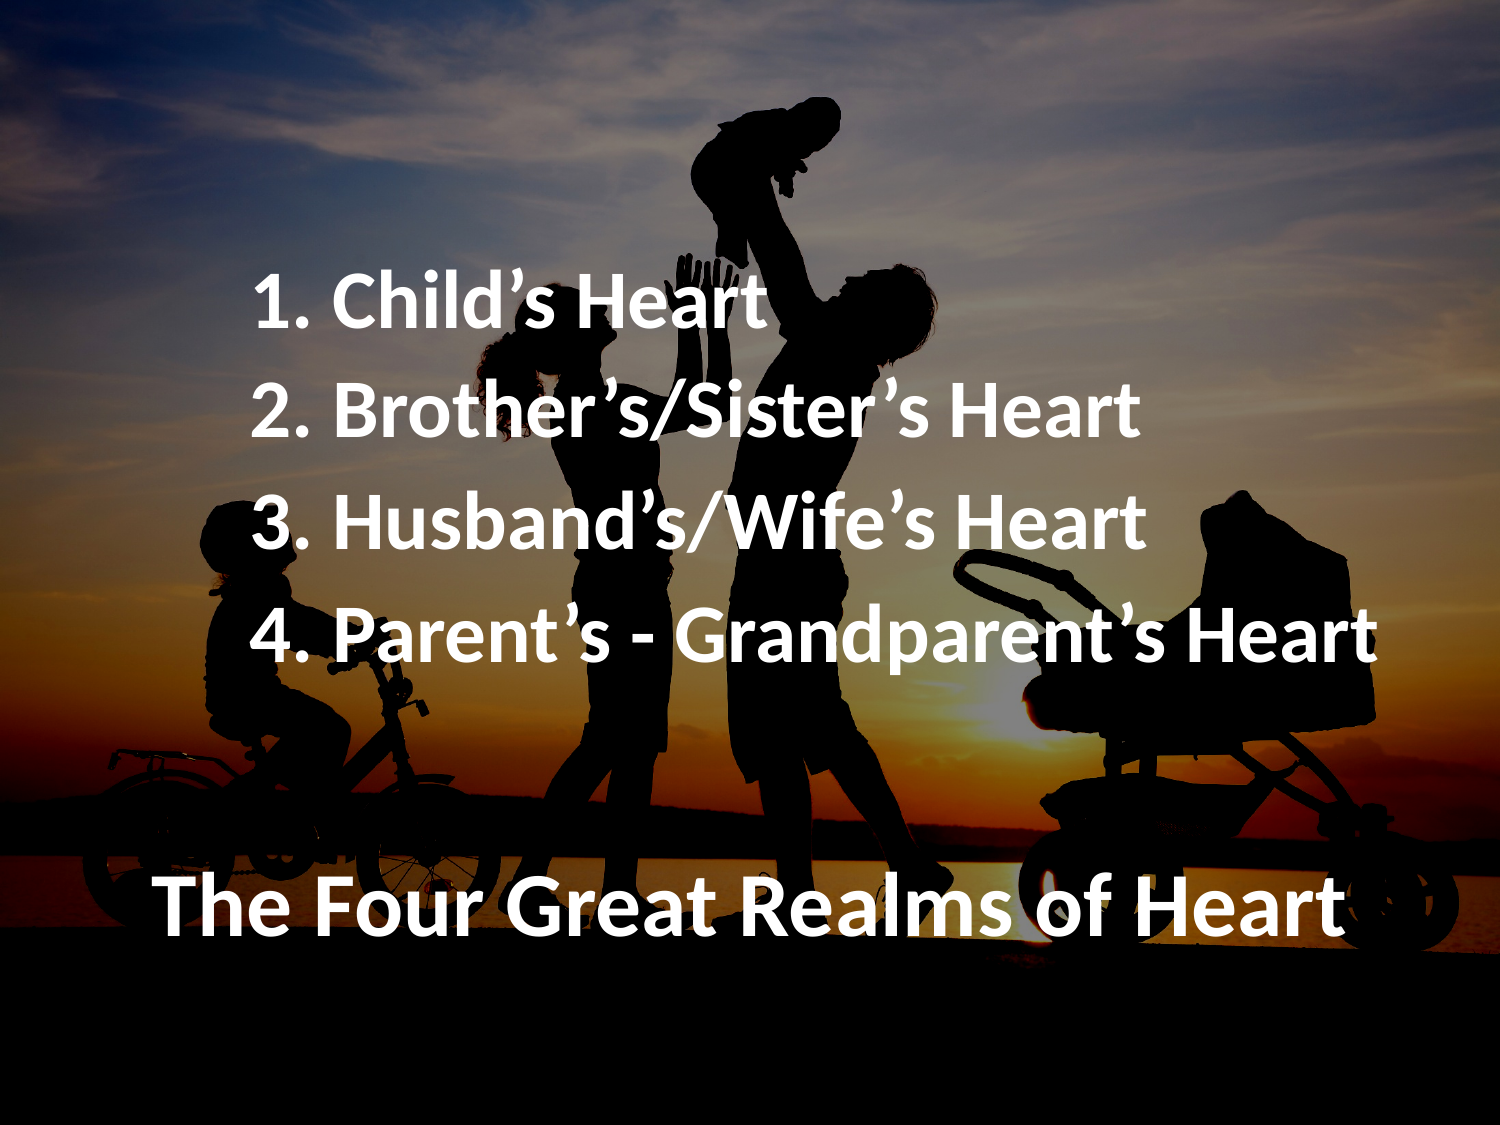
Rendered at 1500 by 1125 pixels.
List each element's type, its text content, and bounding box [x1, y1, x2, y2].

text_box 2. Brother’s/Sister’s Heart [234, 346, 1170, 458]
text_box The Four Great Realms of Heart [112, 837, 1388, 988]
text_box 4. Parent’s - Grandparent’s Heart [234, 571, 1400, 688]
text_box 3. Husband’s/Wife’s Heart [234, 458, 1175, 571]
picture [0, 0, 1500, 1000]
text_box 1. Child’s Heart [234, 237, 791, 346]
